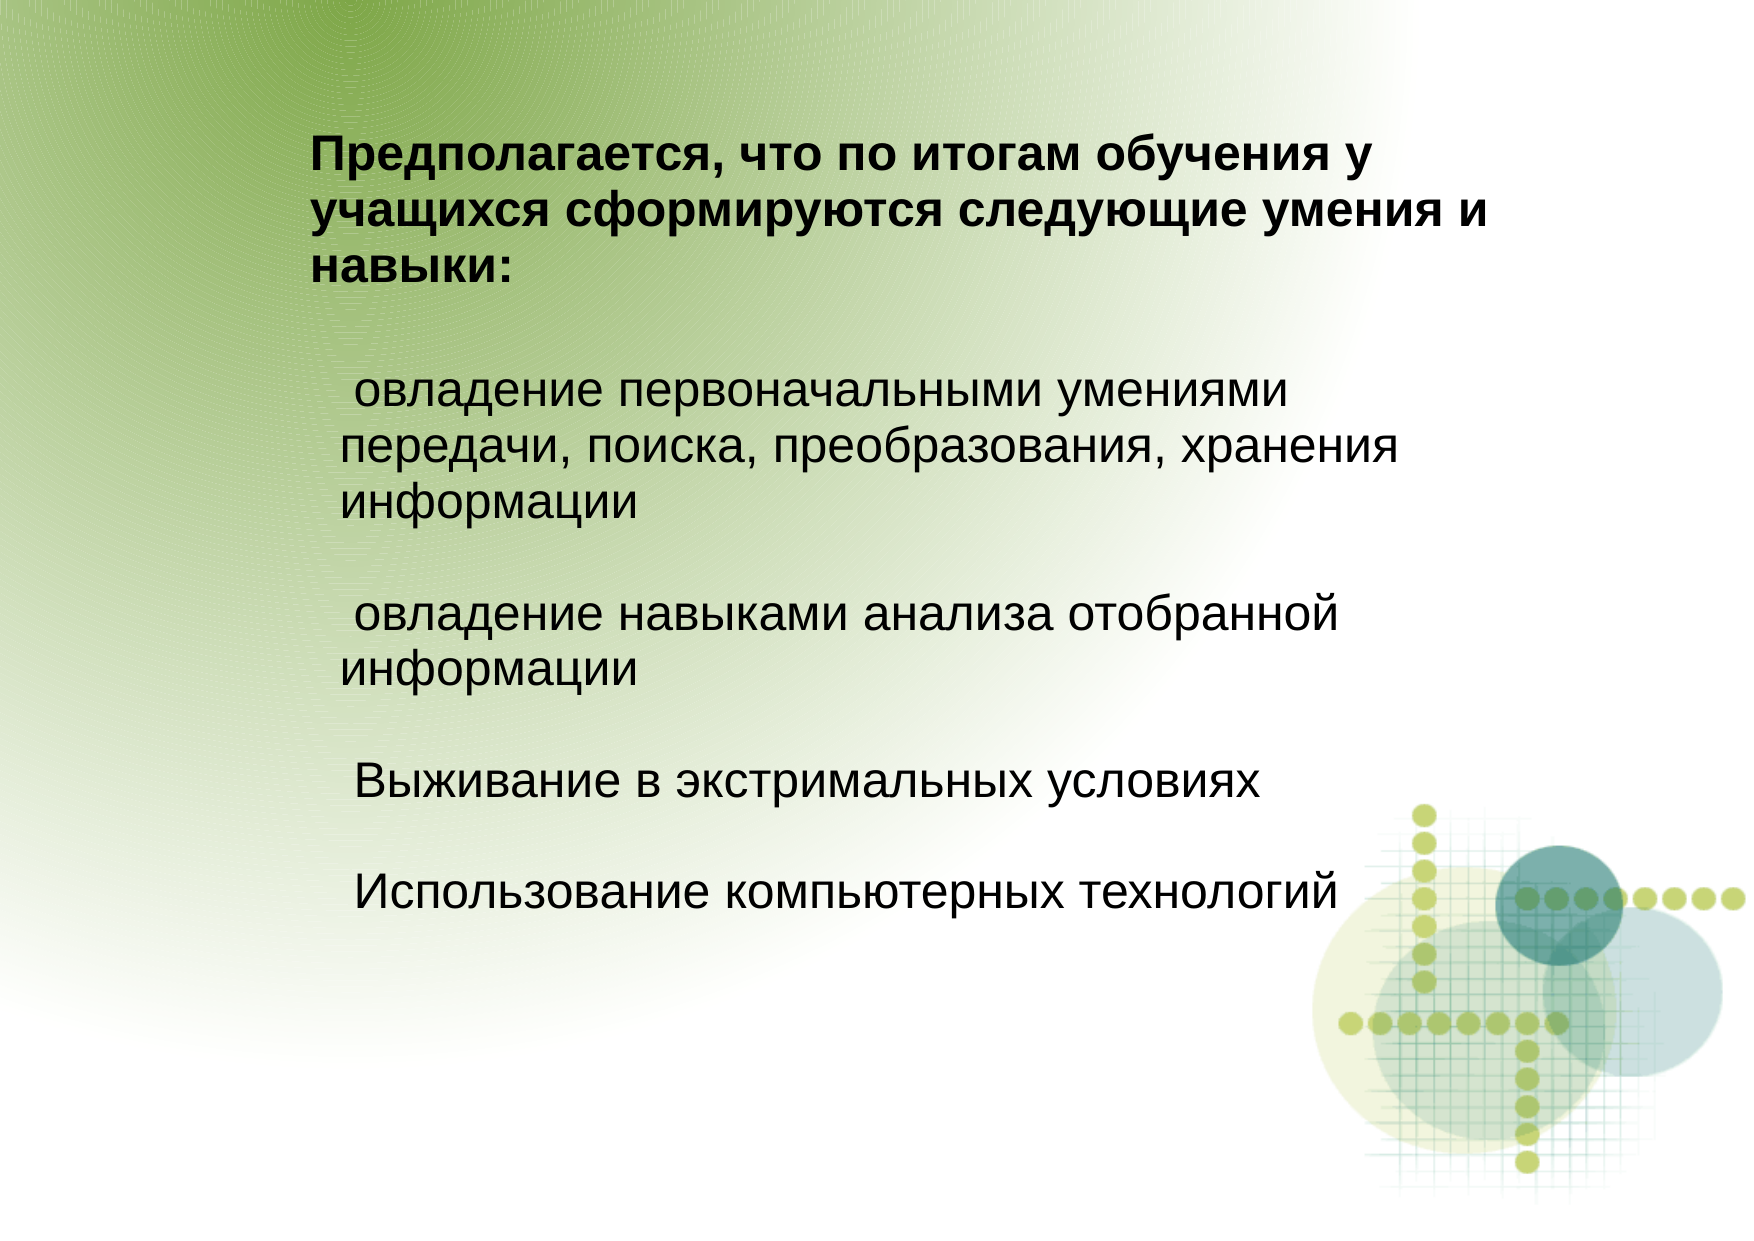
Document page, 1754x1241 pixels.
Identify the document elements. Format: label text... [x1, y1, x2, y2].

text_box овладение первоначальными умениями передачи, поиска, преобразования, хранения информации овладение навыками анализа отобранной информации Выживание в экстримальных условиях Использование компьютерных технологий [324, 354, 1506, 927]
picture [1298, 792, 1754, 1211]
text_box Предполагается, что по итогам обучения у учащихся сформируются следующие умения и навыки: [295, 118, 1625, 304]
